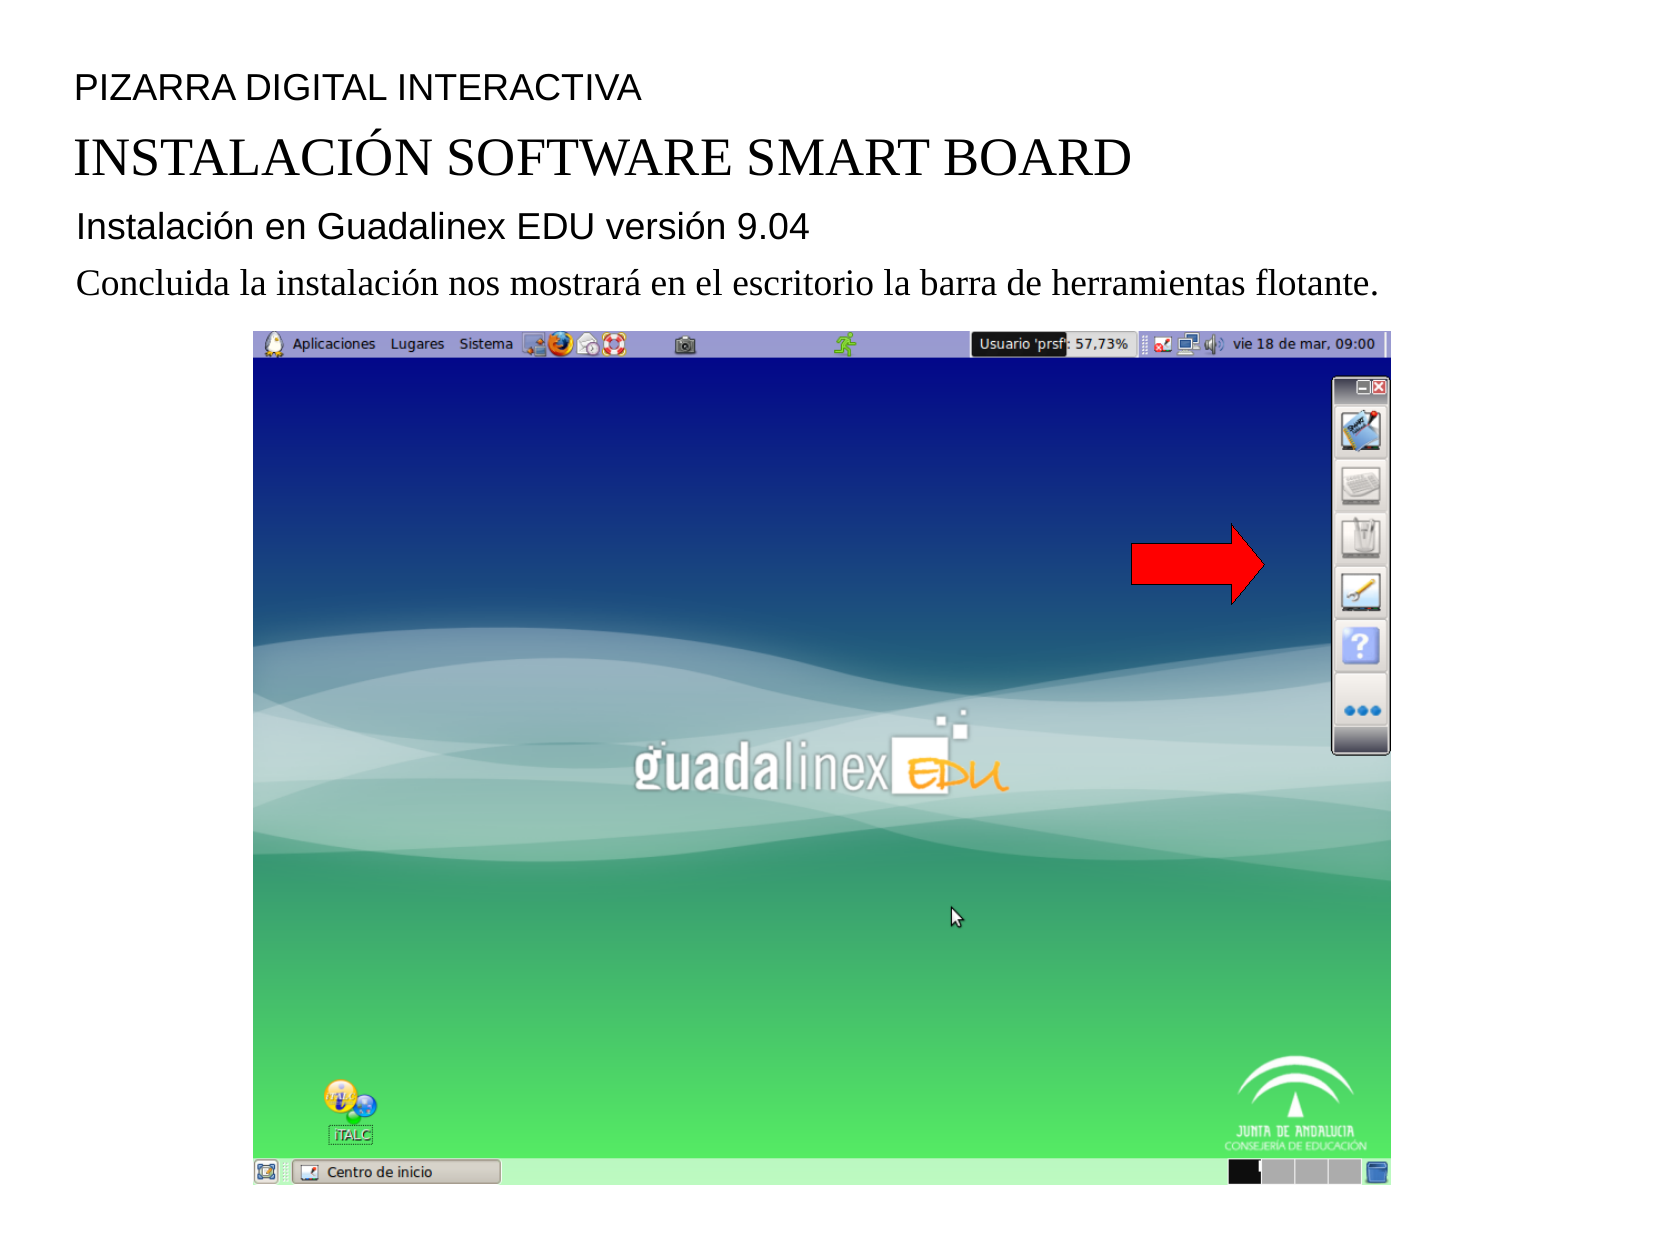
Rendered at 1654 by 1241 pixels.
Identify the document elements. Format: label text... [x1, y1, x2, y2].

text_box INSTALACIÓN SOFTWARE SMART BOARD [58, 119, 1576, 195]
text_box Concluida la instalación nos mostrará en el escritorio la barra de herramientas flotante. [61, 254, 1609, 311]
picture [253, 331, 1391, 1185]
text_box Instalación en Guadalinex EDU versión 9.04 [61, 197, 1516, 254]
text_box PIZARRA DIGITAL INTERACTIVA [59, 59, 1566, 116]
text_box [1131, 523, 1265, 605]
